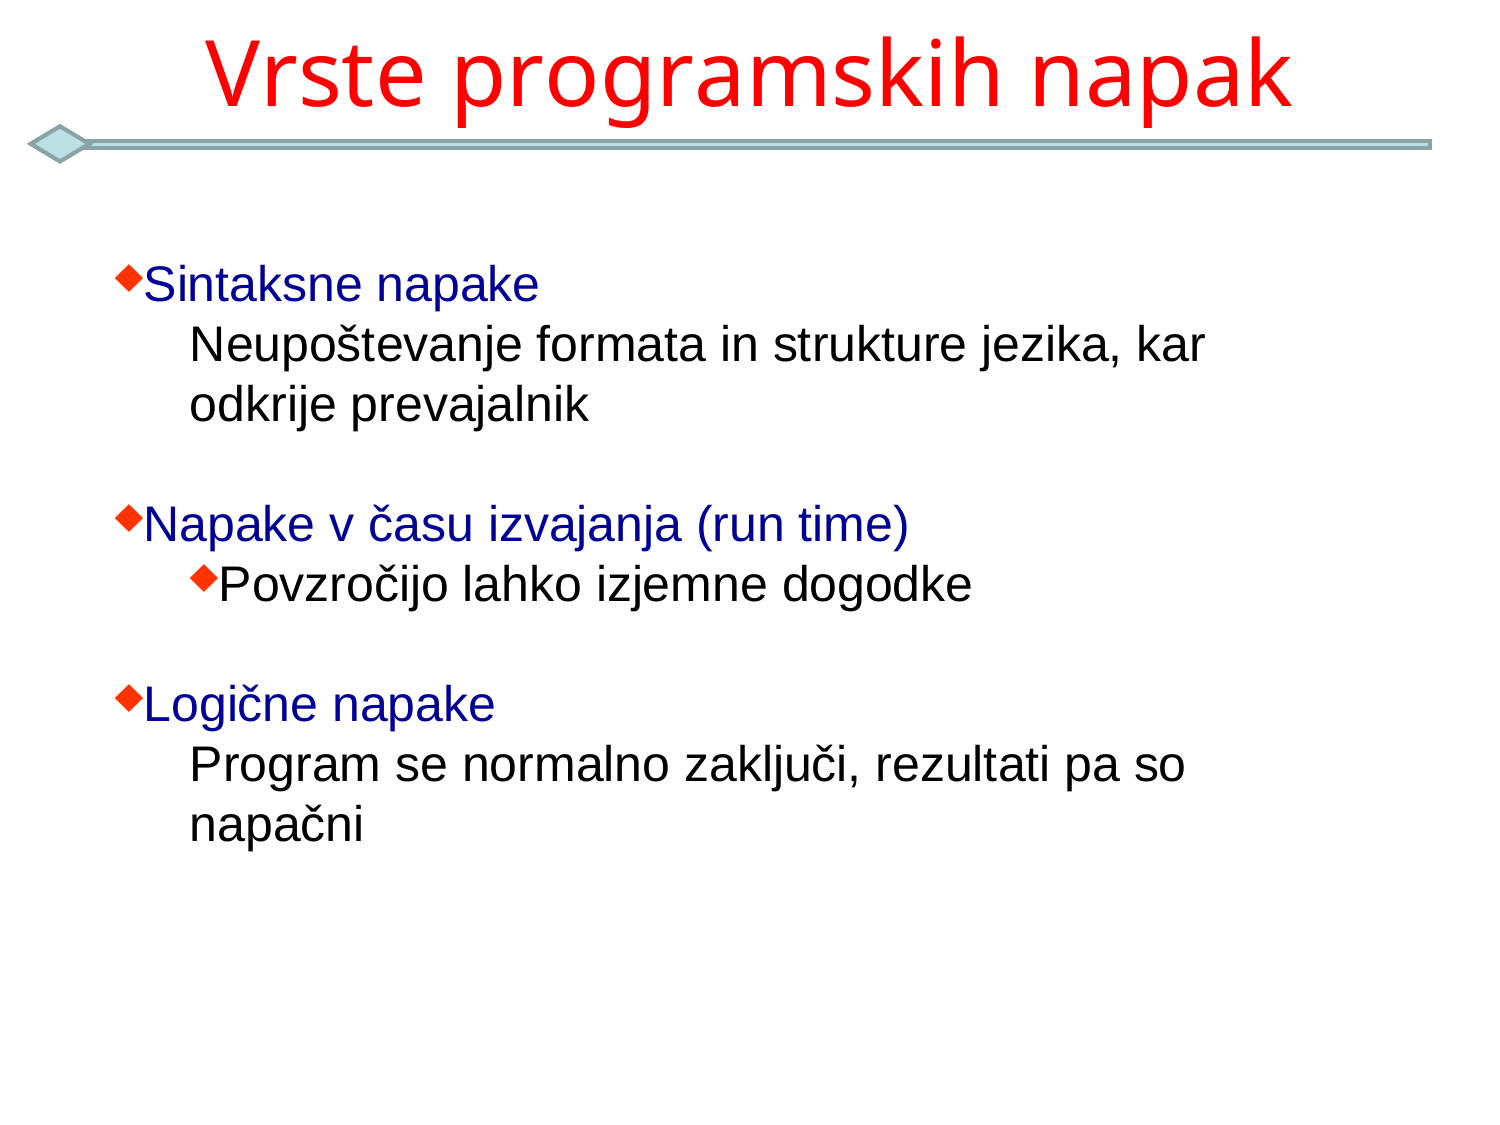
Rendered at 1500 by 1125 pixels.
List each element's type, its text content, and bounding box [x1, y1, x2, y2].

text_box Sintaksne napake Neupoštevanje formata in strukture jezika, kar odkrije prevajalnik Napake v času izvajanja (run time) Povzročijo lahko izjemne dogodke Logične napake Program se normalno zaključi, rezultati pa so napačni [100, 243, 1247, 859]
title Vrste programskih napak [75, 0, 1426, 141]
